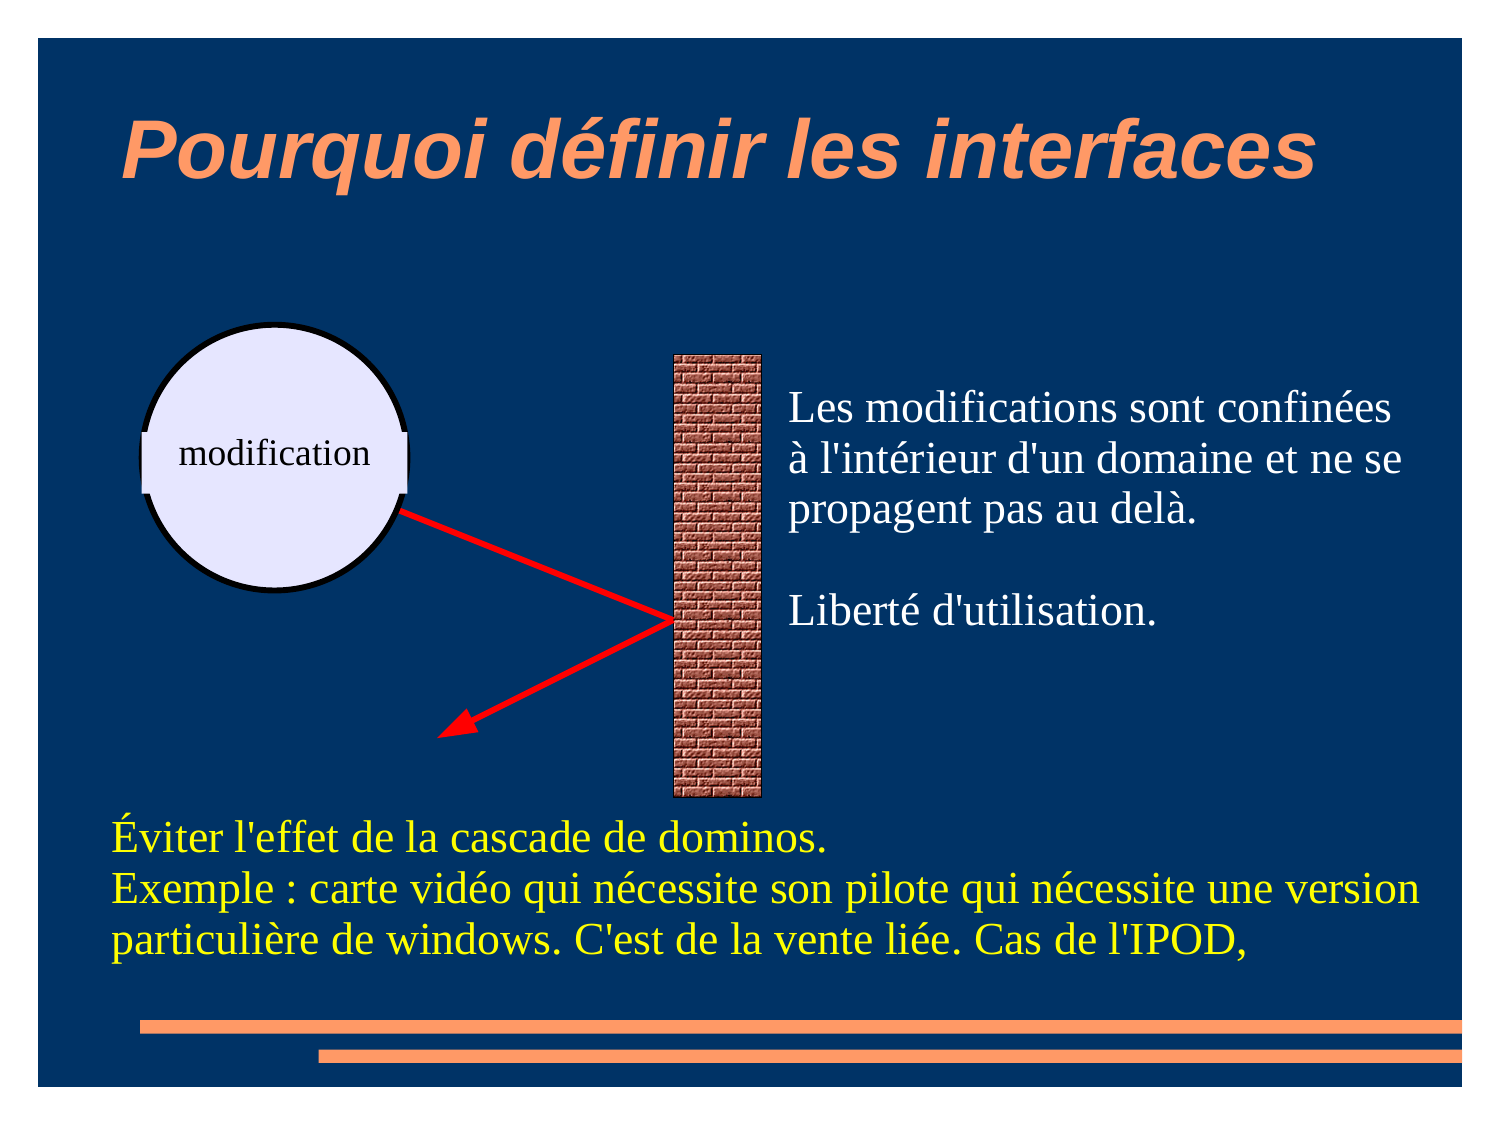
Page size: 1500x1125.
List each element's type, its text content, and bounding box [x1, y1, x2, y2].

text_box [673, 354, 762, 798]
text_box [146, 494, 403, 591]
title Pourquoi définir les interfaces [121, 46, 1500, 254]
text_box Les modifications sont confinées à l'intérieur d'un domaine et ne se propagent pas au delà. Liberté d'utilisation. [788, 381, 1439, 794]
text_box modification [141, 432, 408, 494]
text_box [144, 324, 405, 432]
text_box Éviter l'effet de la cascade de dominos. Exemple : carte vidéo qui nécessite son pilote qui nécessite une version particulière de windows. C'est de la vente liée. Cas de l'IPOD, [111, 811, 1500, 1037]
